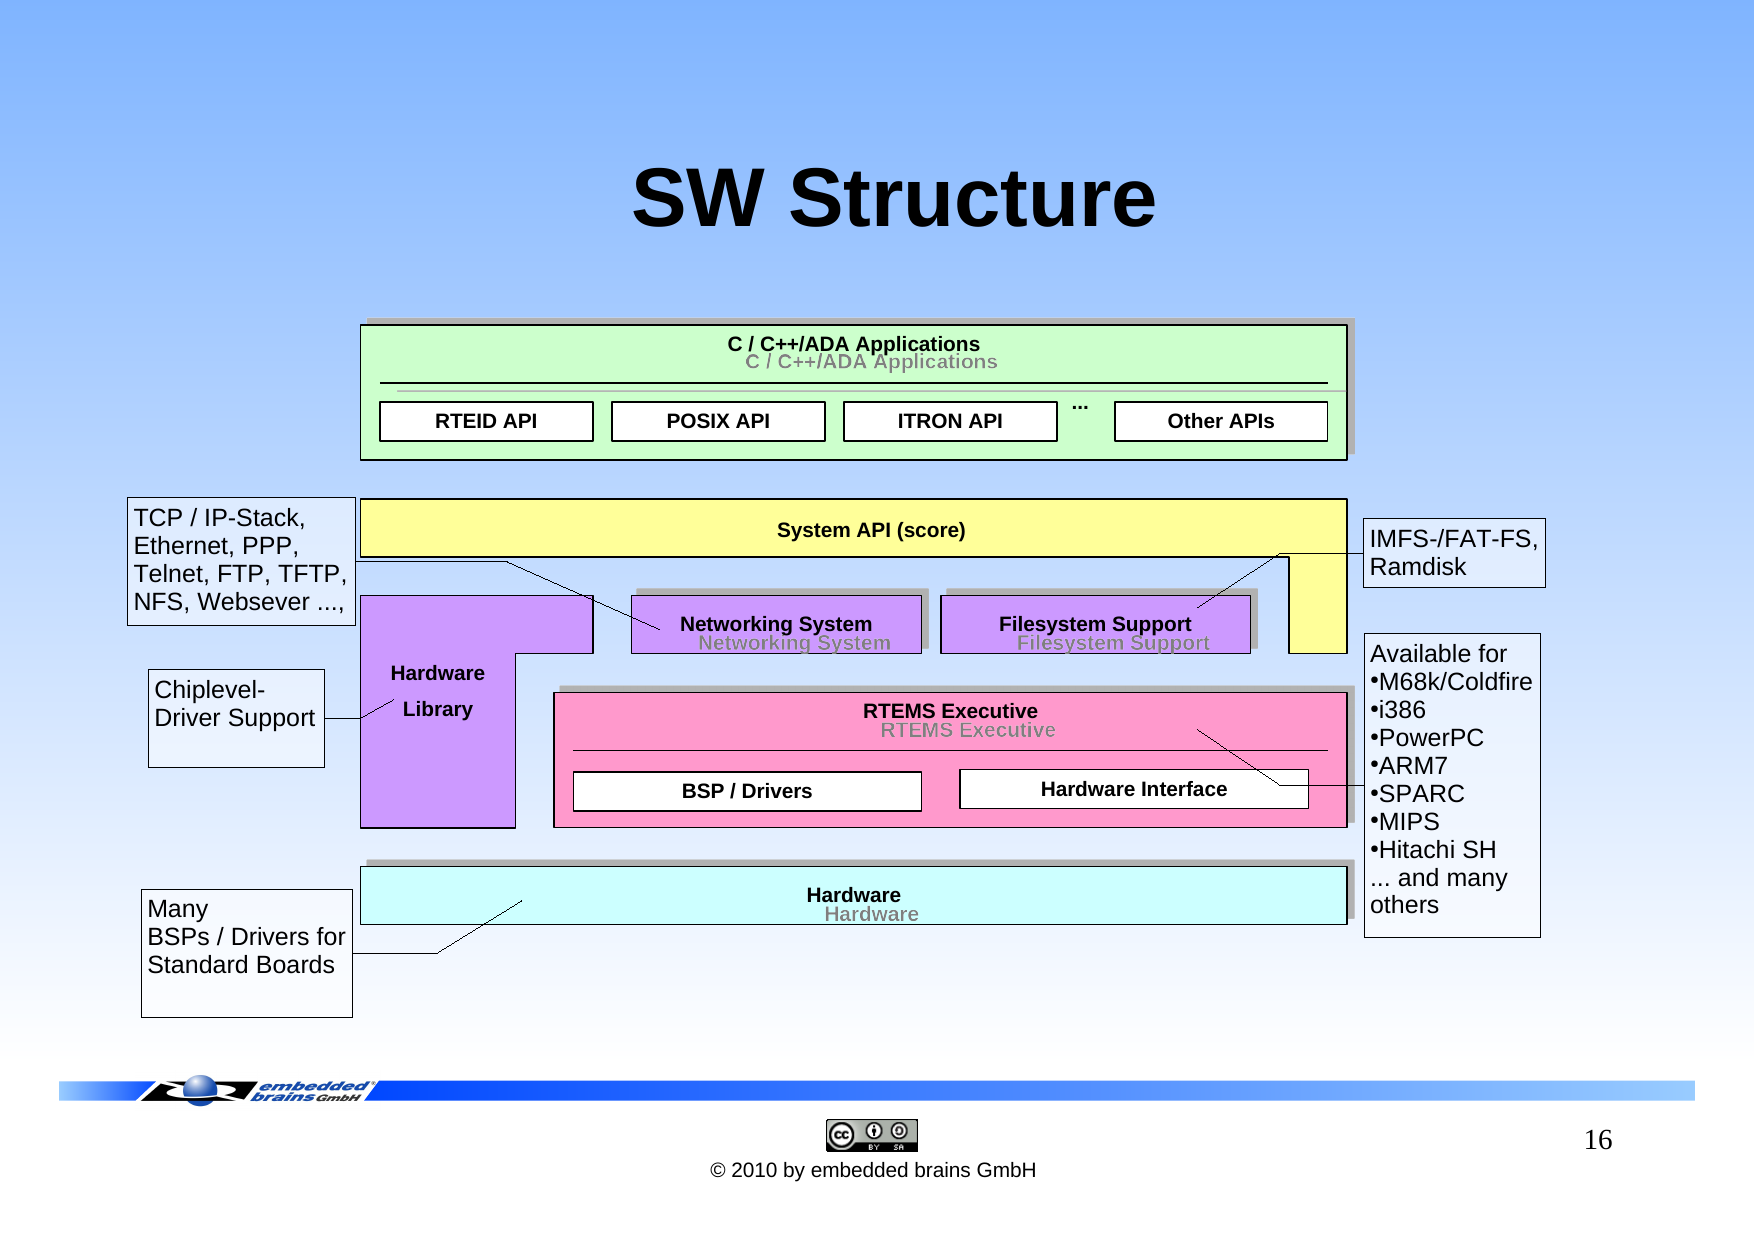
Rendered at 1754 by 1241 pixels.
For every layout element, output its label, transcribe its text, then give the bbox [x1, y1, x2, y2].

text_box Available for M68k/Coldfire i386 PowerPC ARM7 SPARC MIPS Hitachi SH ... and many others [1364, 633, 1541, 938]
text_box Hardware [360, 866, 1348, 925]
text_box [1073, 498, 1348, 654]
text_box [360, 595, 593, 654]
text_box POSIX API [611, 402, 825, 441]
text_box ITRON API [844, 402, 1056, 441]
text_box Hardware Library [341, 653, 535, 774]
text_box [360, 498, 670, 557]
text_box IMFS-/FAT-FS, Ramdisk [1363, 518, 1546, 588]
picture [826, 1119, 918, 1152]
text_box Many BSPs / Drivers for Standard Boards [141, 889, 353, 1018]
text_box Chiplevel- Driver Support [148, 669, 325, 768]
title SW Structure [140, 103, 1614, 292]
text_box Networking System [631, 595, 922, 654]
text_box [360, 774, 516, 828]
text_box System API (score) [670, 498, 1073, 561]
text_box Hardware Interface [960, 769, 1309, 809]
text_box RTEMS Executive [553, 692, 1348, 828]
picture [135, 1070, 381, 1111]
text_box BSP / Drivers [573, 772, 922, 811]
text_box ... [1056, 382, 1135, 445]
text_box C / C++/ADA Applications [360, 324, 1348, 461]
text_box Other APIs [1114, 402, 1328, 441]
text_box TCP / IP-Stack, Ethernet, PPP, Telnet, FTP, TFTP, NFS, Websever ..., [127, 497, 356, 626]
text_box Filesystem Support [940, 595, 1251, 654]
text_box RTEID API [379, 402, 593, 441]
